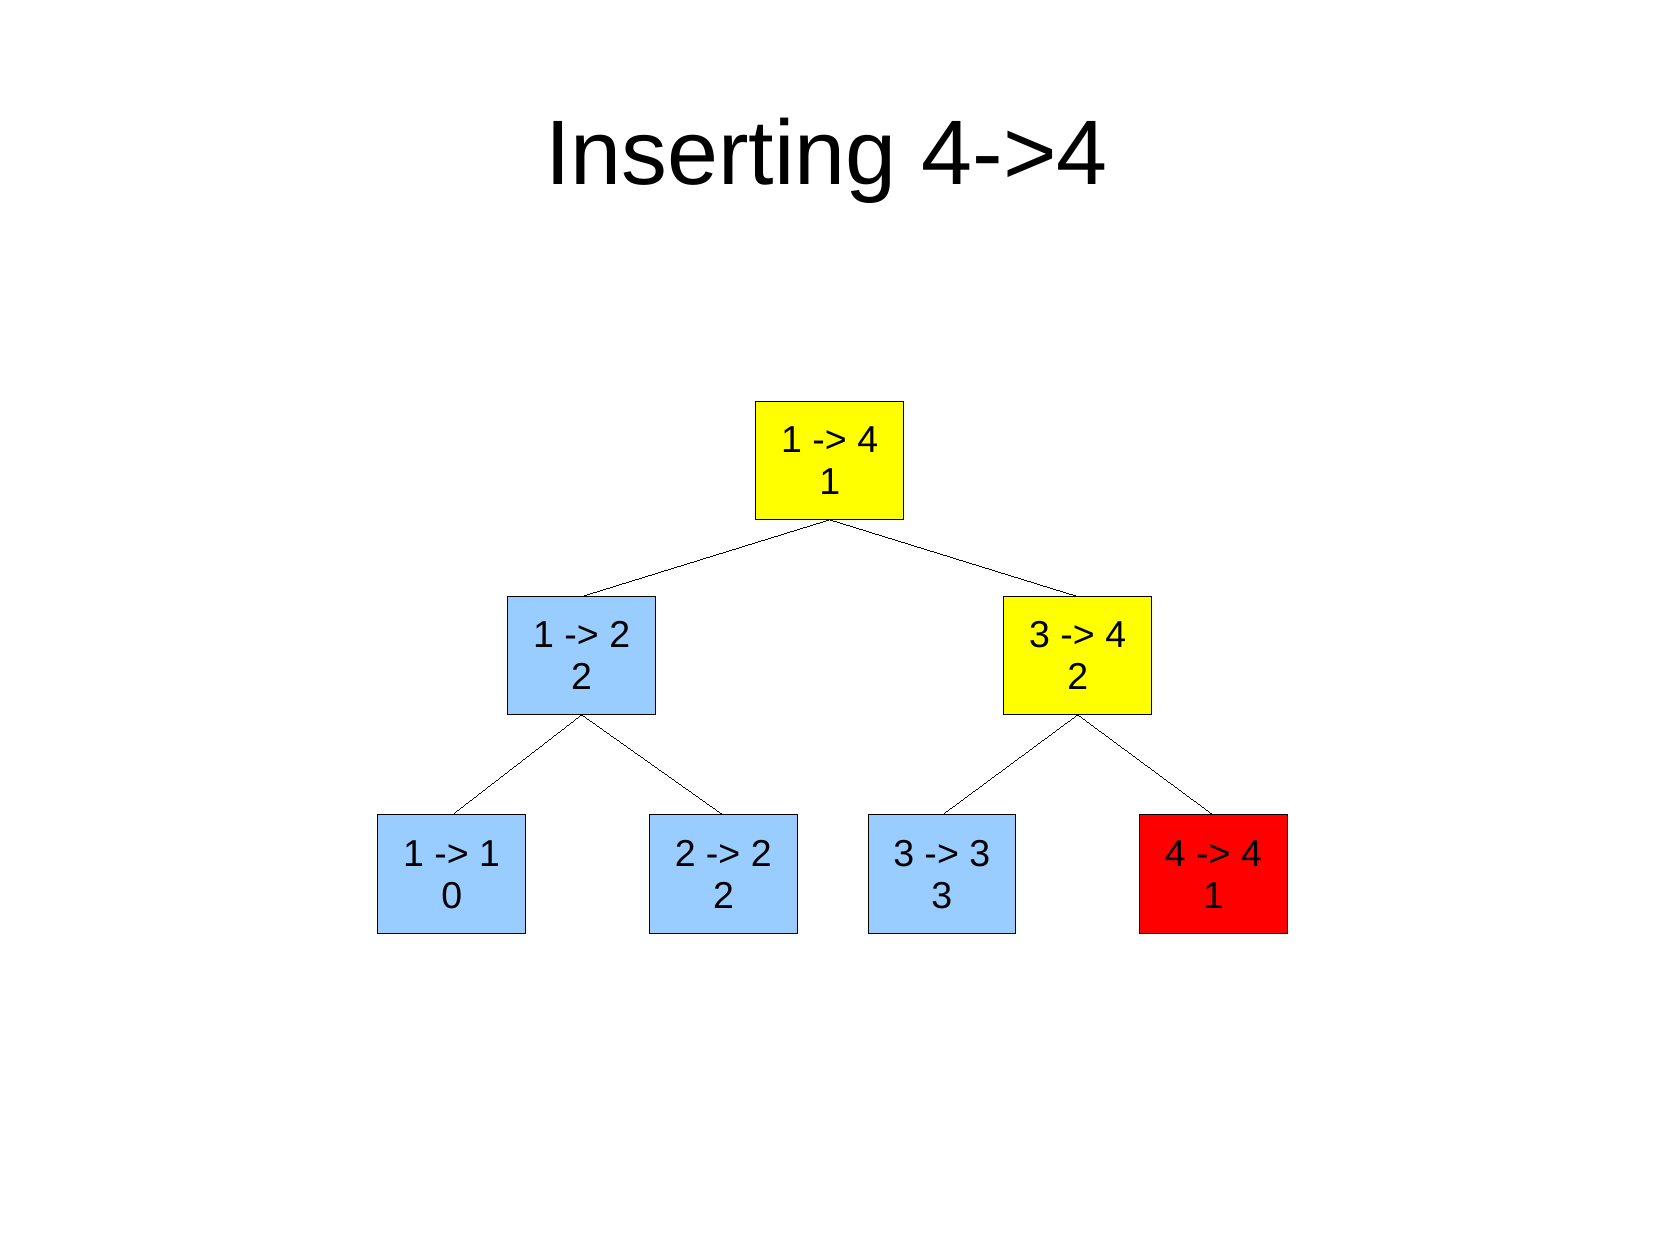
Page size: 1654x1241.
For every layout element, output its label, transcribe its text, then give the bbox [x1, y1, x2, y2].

text_box 1 -> 4 1 [755, 401, 904, 520]
text_box 1 -> 1 0 [377, 814, 526, 934]
text_box 3 -> 3 3 [868, 814, 1016, 934]
text_box 3 -> 4 2 [1003, 596, 1152, 715]
text_box 1 -> 2 2 [507, 596, 656, 715]
title Inserting 4->4 [82, 49, 1571, 257]
text_box 4 -> 4 1 [1139, 814, 1288, 934]
text_box 2 -> 2 2 [649, 814, 798, 934]
